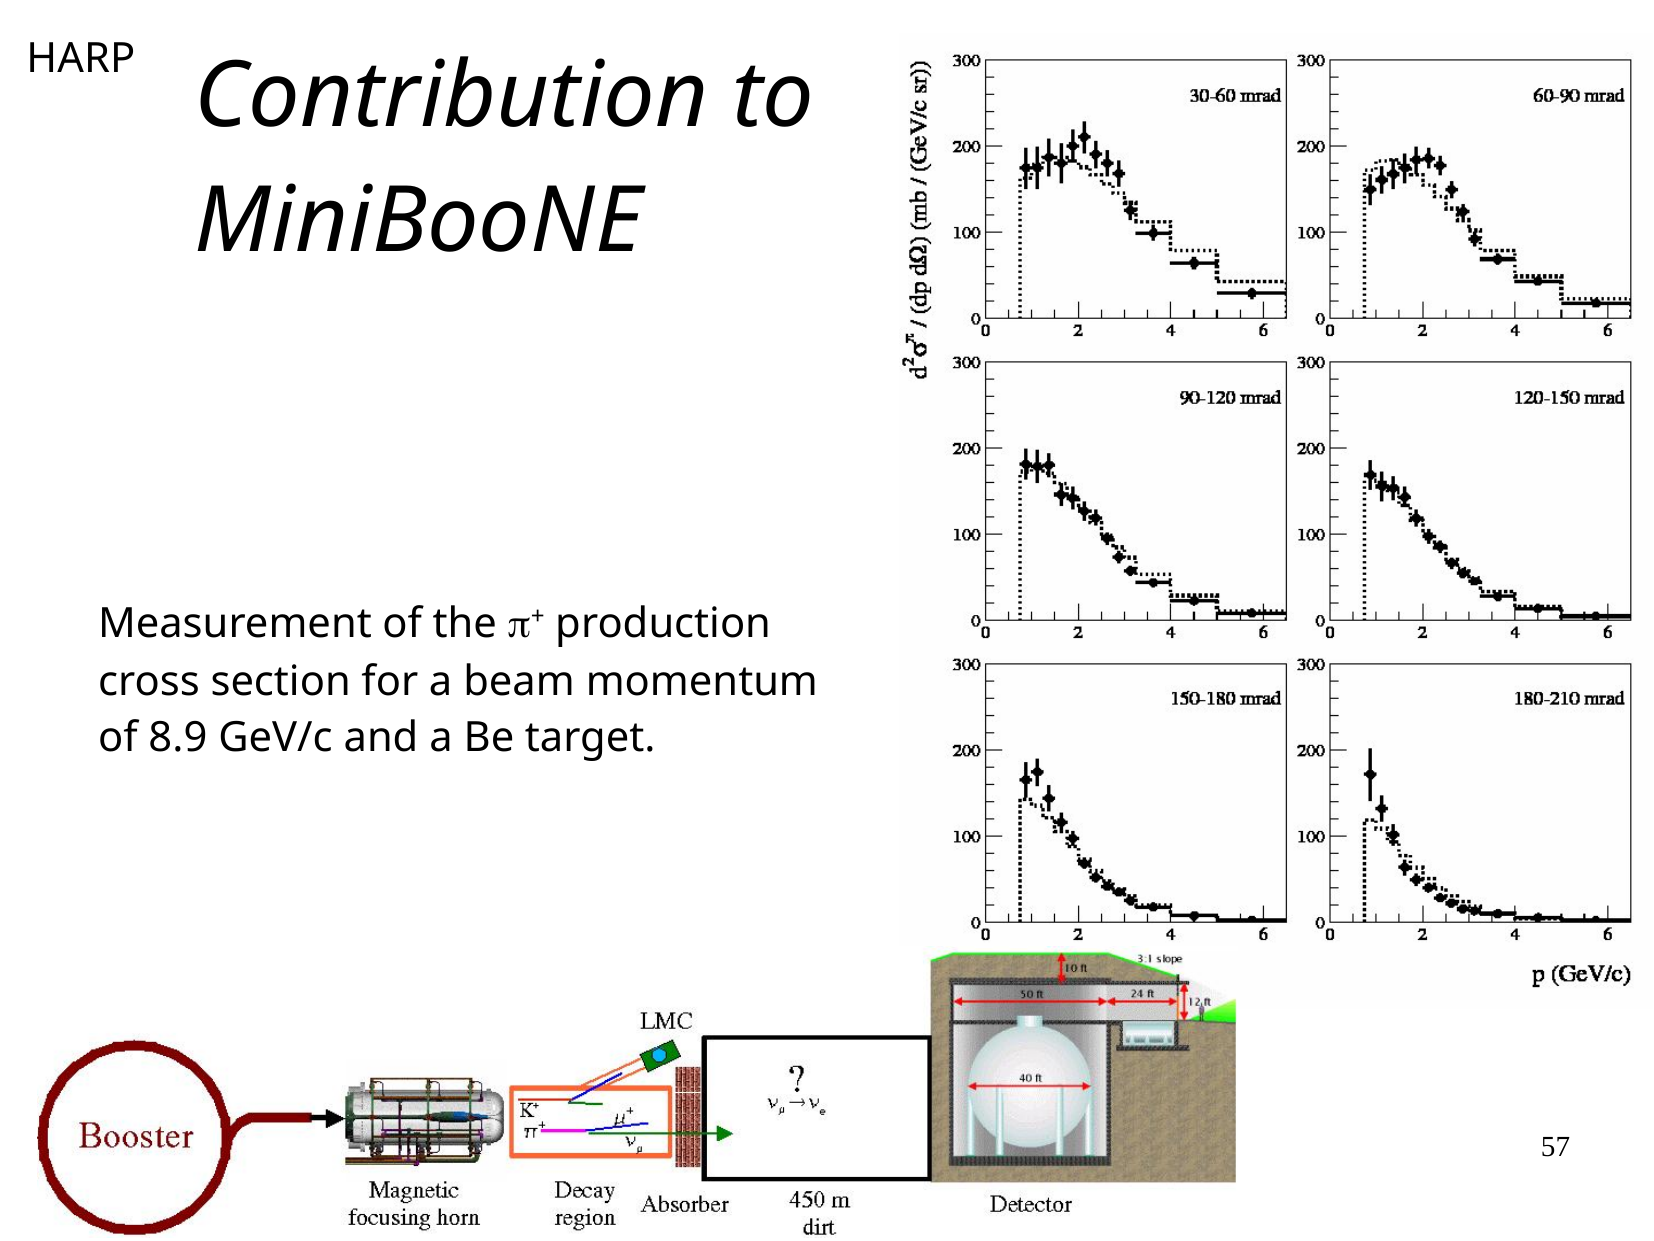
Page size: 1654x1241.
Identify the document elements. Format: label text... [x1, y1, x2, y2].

text_box HARP [11, 20, 448, 90]
title Contribution to MiniBooNE [194, 31, 1058, 275]
text_box Measurement of the p+ production cross section for a beam momentum of 8.9 GeV/c and a Be target. [83, 585, 834, 756]
picture [37, 33, 1653, 1238]
